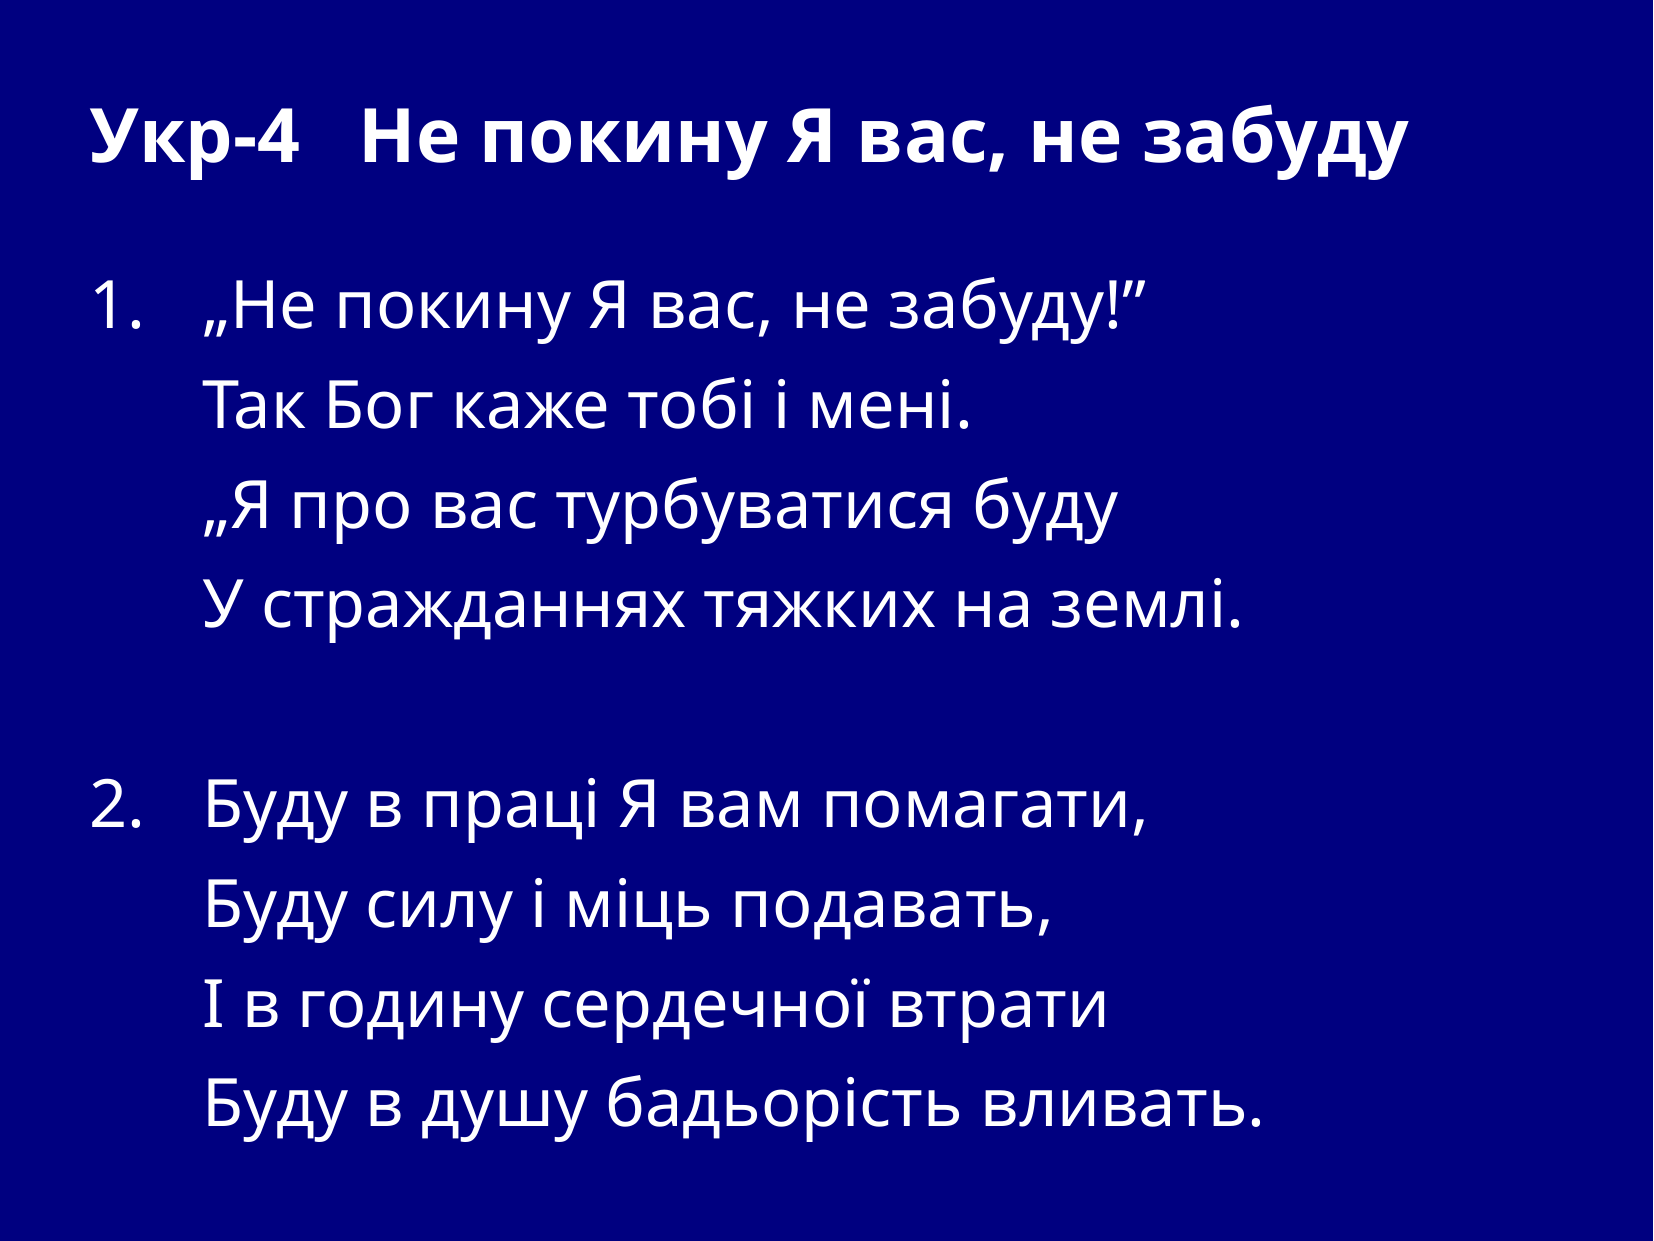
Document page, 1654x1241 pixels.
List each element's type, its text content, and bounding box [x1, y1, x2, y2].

text_box Укр-4 Не покину Я вас, не забуду [75, 75, 1651, 188]
text_box 1. „Не покину Я вас, не забуду!” Так Бог каже тобі і мені. „Я про вас турбуватися буду У стражданнях тяжких на землі. 2. Буду в праці Я вам помагати, Буду силу і міць подавать, І в годину сердечної втрати Буду в душу бадьорість вливать. [75, 188, 1576, 1163]
